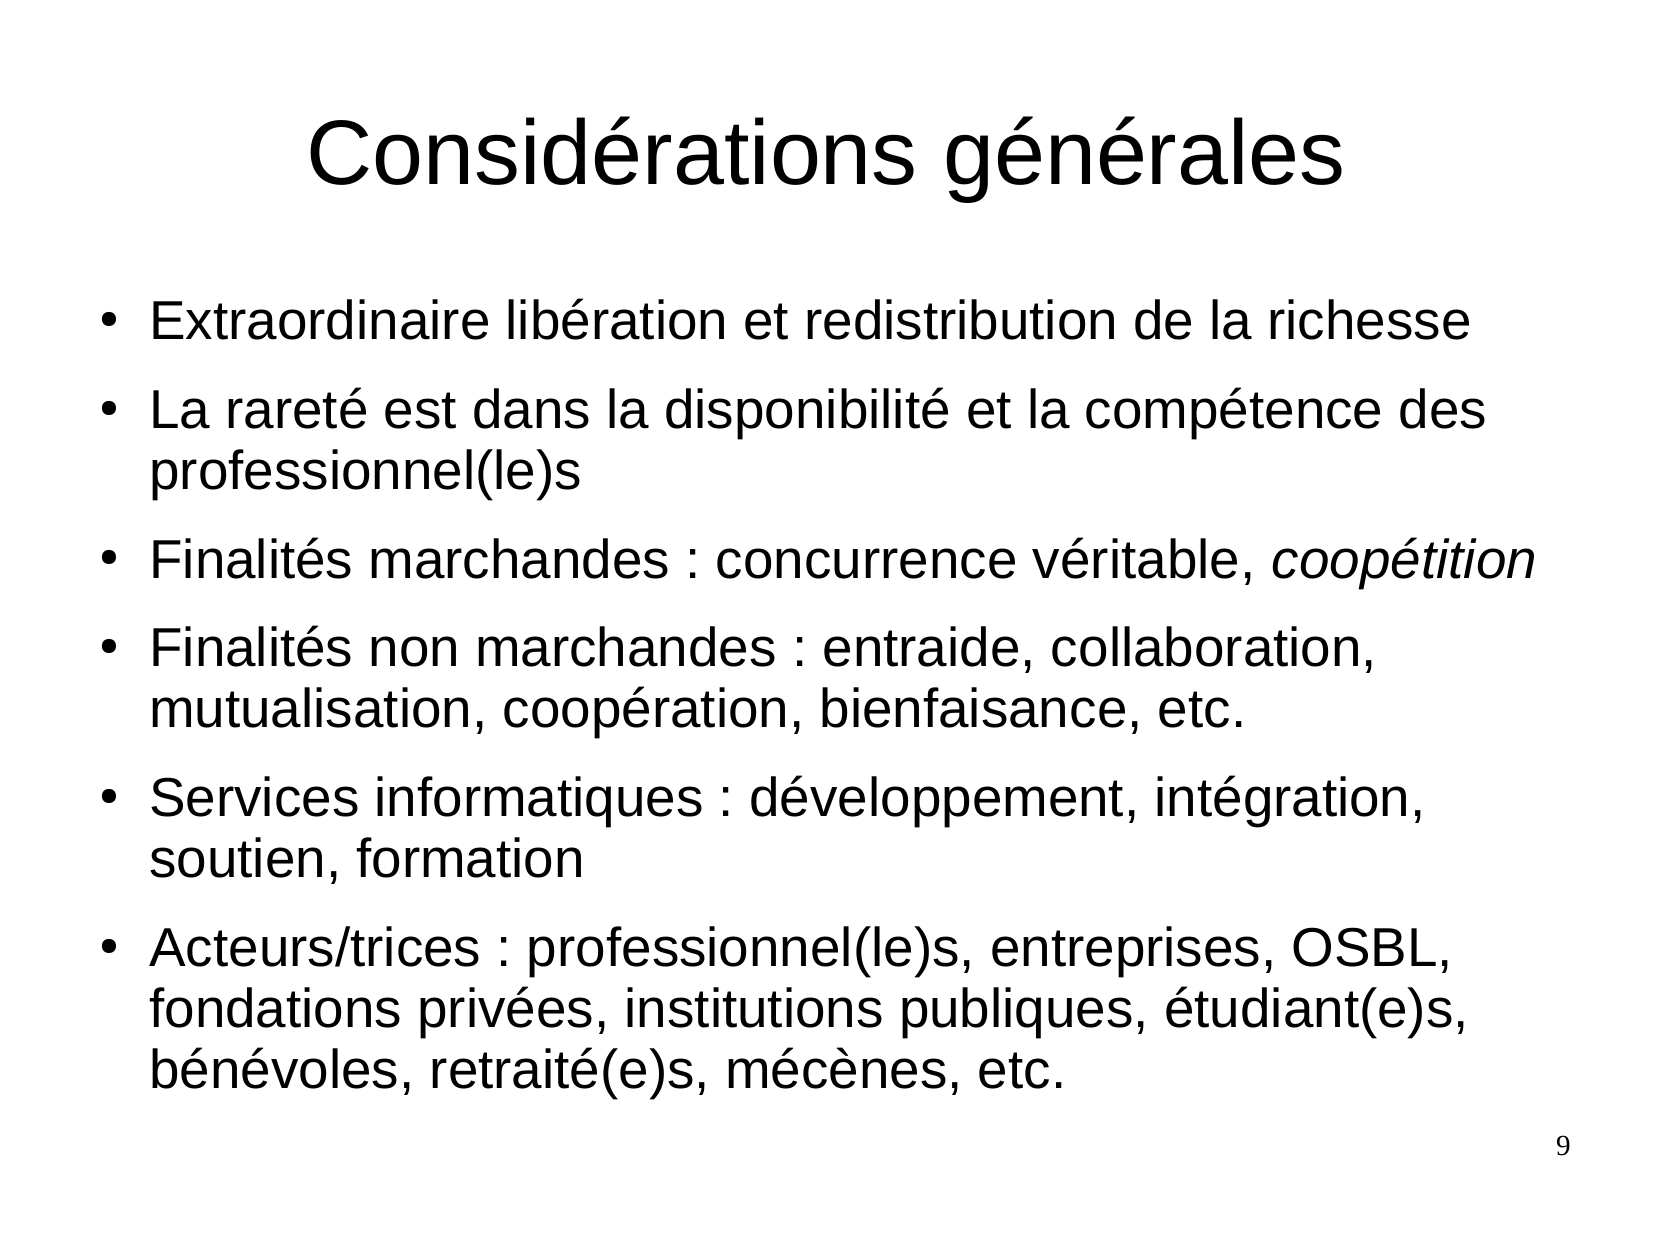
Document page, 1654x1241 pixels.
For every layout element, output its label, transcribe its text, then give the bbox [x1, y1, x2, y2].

title Considérations générales [82, 49, 1571, 257]
list Extraordinaire libération et redistribution de la richesse La rareté est dans la disponibilité et la compétence des professionnel(le)s Finalités marchandes : concurrence véritable, coopétition Finalités non marchandes : entraide, collaboration, mutualisation, coopération, bienfaisance, etc. Services informatiques : développement, intégration, soutien, formation Acteurs/trices : professionnel(le)s, entreprises, OSBL, fondations privées, institutions publiques, étudiant(e)s, bénévoles, retraité(e)s, mécènes, etc. [82, 290, 1538, 1123]
